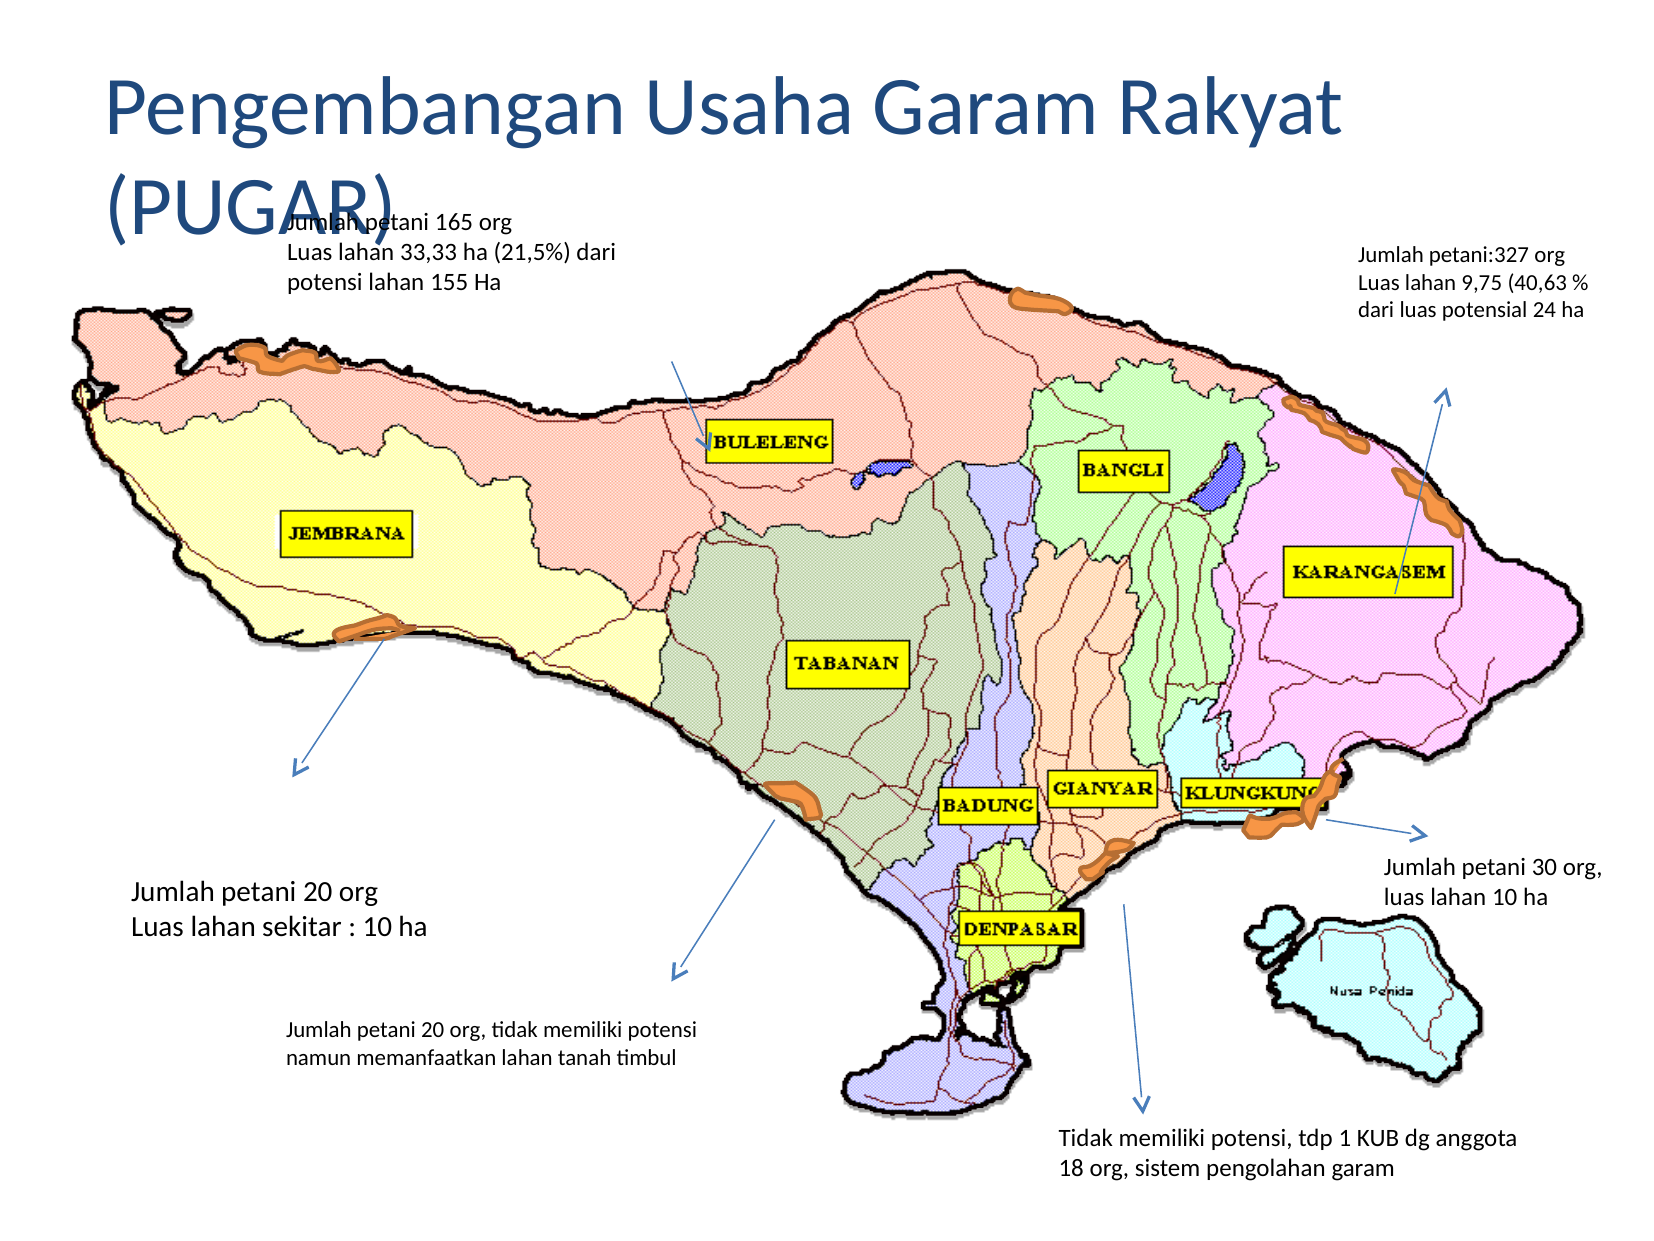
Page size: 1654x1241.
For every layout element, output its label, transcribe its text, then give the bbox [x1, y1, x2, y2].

text_box Tidak memiliki potensi, tdp 1 KUB dg anggota 18 org, sistem pengolahan garam [1043, 1114, 1563, 1230]
text_box [333, 615, 416, 642]
text_box [1393, 469, 1421, 498]
text_box Jumlah petani 20 org, tidak memiliki potensi namun memanfaatkan lahan tanah timbul [271, 1007, 775, 1115]
text_box [764, 782, 822, 820]
text_box Jumlah petani 30 org, luas lahan 10 ha [1369, 843, 1654, 959]
text_box [235, 344, 340, 375]
text_box [1243, 758, 1344, 838]
text_box [1080, 839, 1134, 880]
text_box [1420, 483, 1463, 537]
text_box [1283, 396, 1369, 453]
picture [0, 144, 1654, 1240]
text_box Jumlah petani 165 org Luas lahan 33,33 ha (21,5%) dari potensi lahan 155 Ha [272, 198, 699, 347]
text_box Jumlah petani 20 org Luas lahan sekitar : 10 ha [116, 865, 556, 998]
text_box Pengembangan Usaha Garam Rakyat (PUGAR) [89, 43, 1578, 149]
text_box [1009, 288, 1072, 315]
text_box Jumlah petani:327 org Luas lahan 9,75 (40,63 % dari luas potensial 24 ha [1343, 232, 1628, 400]
